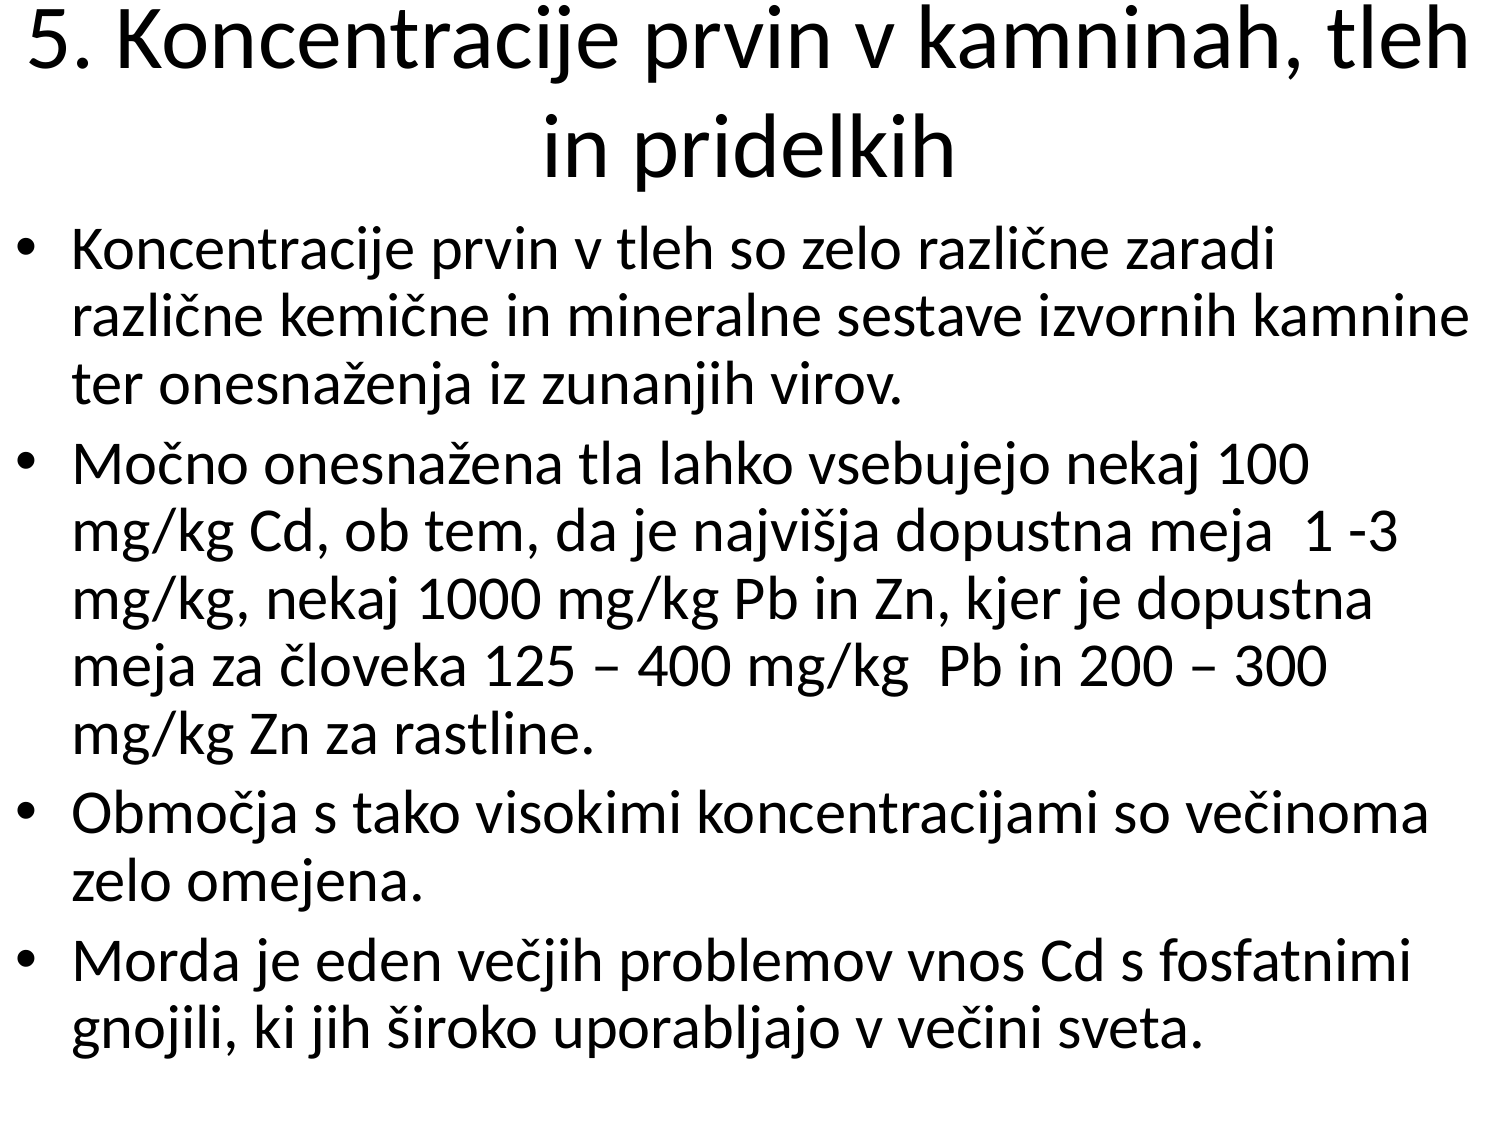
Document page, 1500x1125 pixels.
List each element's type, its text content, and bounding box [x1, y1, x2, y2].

list Koncentracije prvin v tleh so zelo različne zaradi različne kemične in mineralne sestave izvornih kamnine ter onesnaženja iz zunanjih virov. Močno onesnažena tla lahko vsebujejo nekaj 100 mg/kg Cd, ob tem, da je najvišja dopustna meja 1 -3 mg/kg, nekaj 1000 mg/kg Pb in Zn, kjer je dopustna meja za človeka 125 – 400 mg/kg Pb in 200 – 300 mg/kg Zn za rastline. Območja s tako visokimi koncentracijami so večinoma zelo omejena. Morda je eden večjih problemov vnos Cd s fosfatnimi gnojili, ki jih široko uporabljajo v večini sveta. [0, 208, 1500, 1125]
title 5. Koncentracije prvin v kamninah, tleh in pridelkih [0, 0, 1500, 173]
